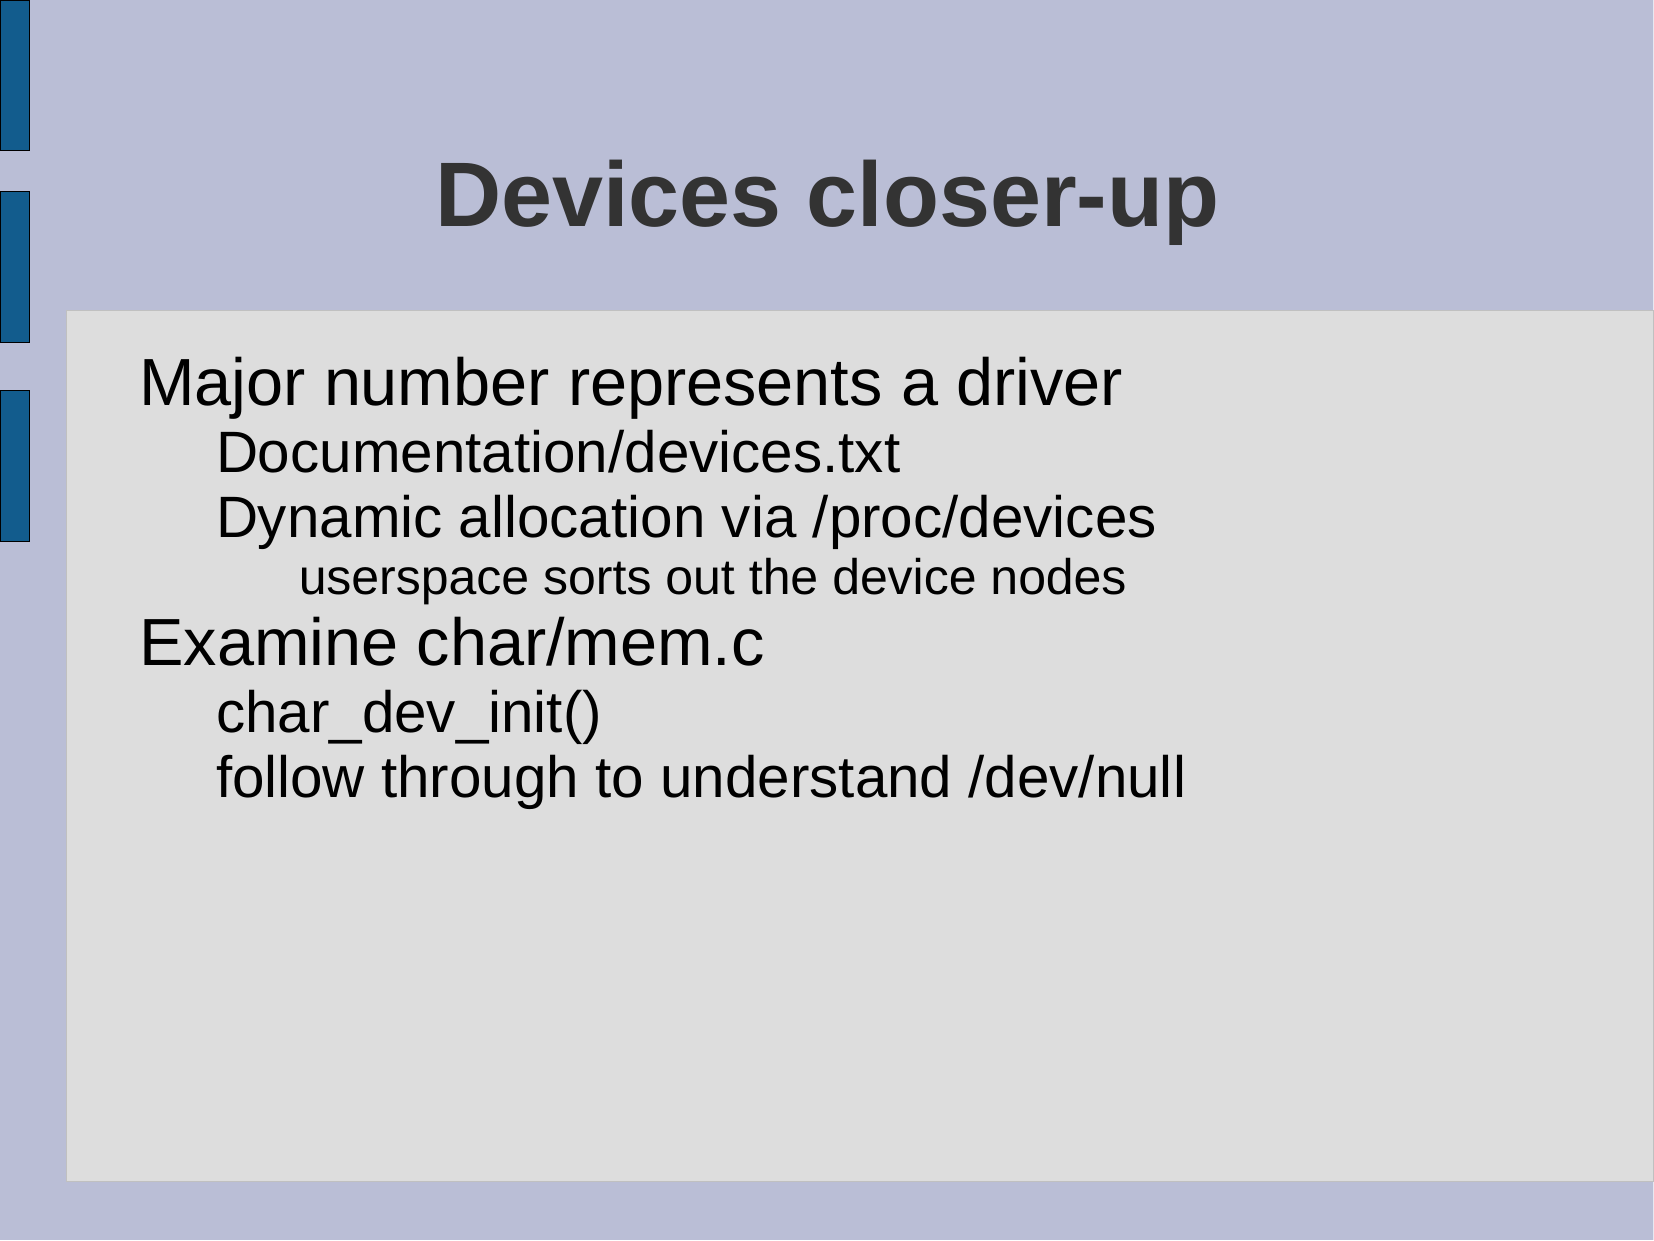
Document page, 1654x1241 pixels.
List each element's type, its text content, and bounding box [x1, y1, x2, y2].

list Major number represents a driver Documentation/devices.txt Dynamic allocation via /proc/devices userspace sorts out the device nodes Examine char/mem.c char_dev_init() follow through to understand /dev/null [121, 344, 1534, 1112]
title Devices closer-up [121, 98, 1534, 291]
